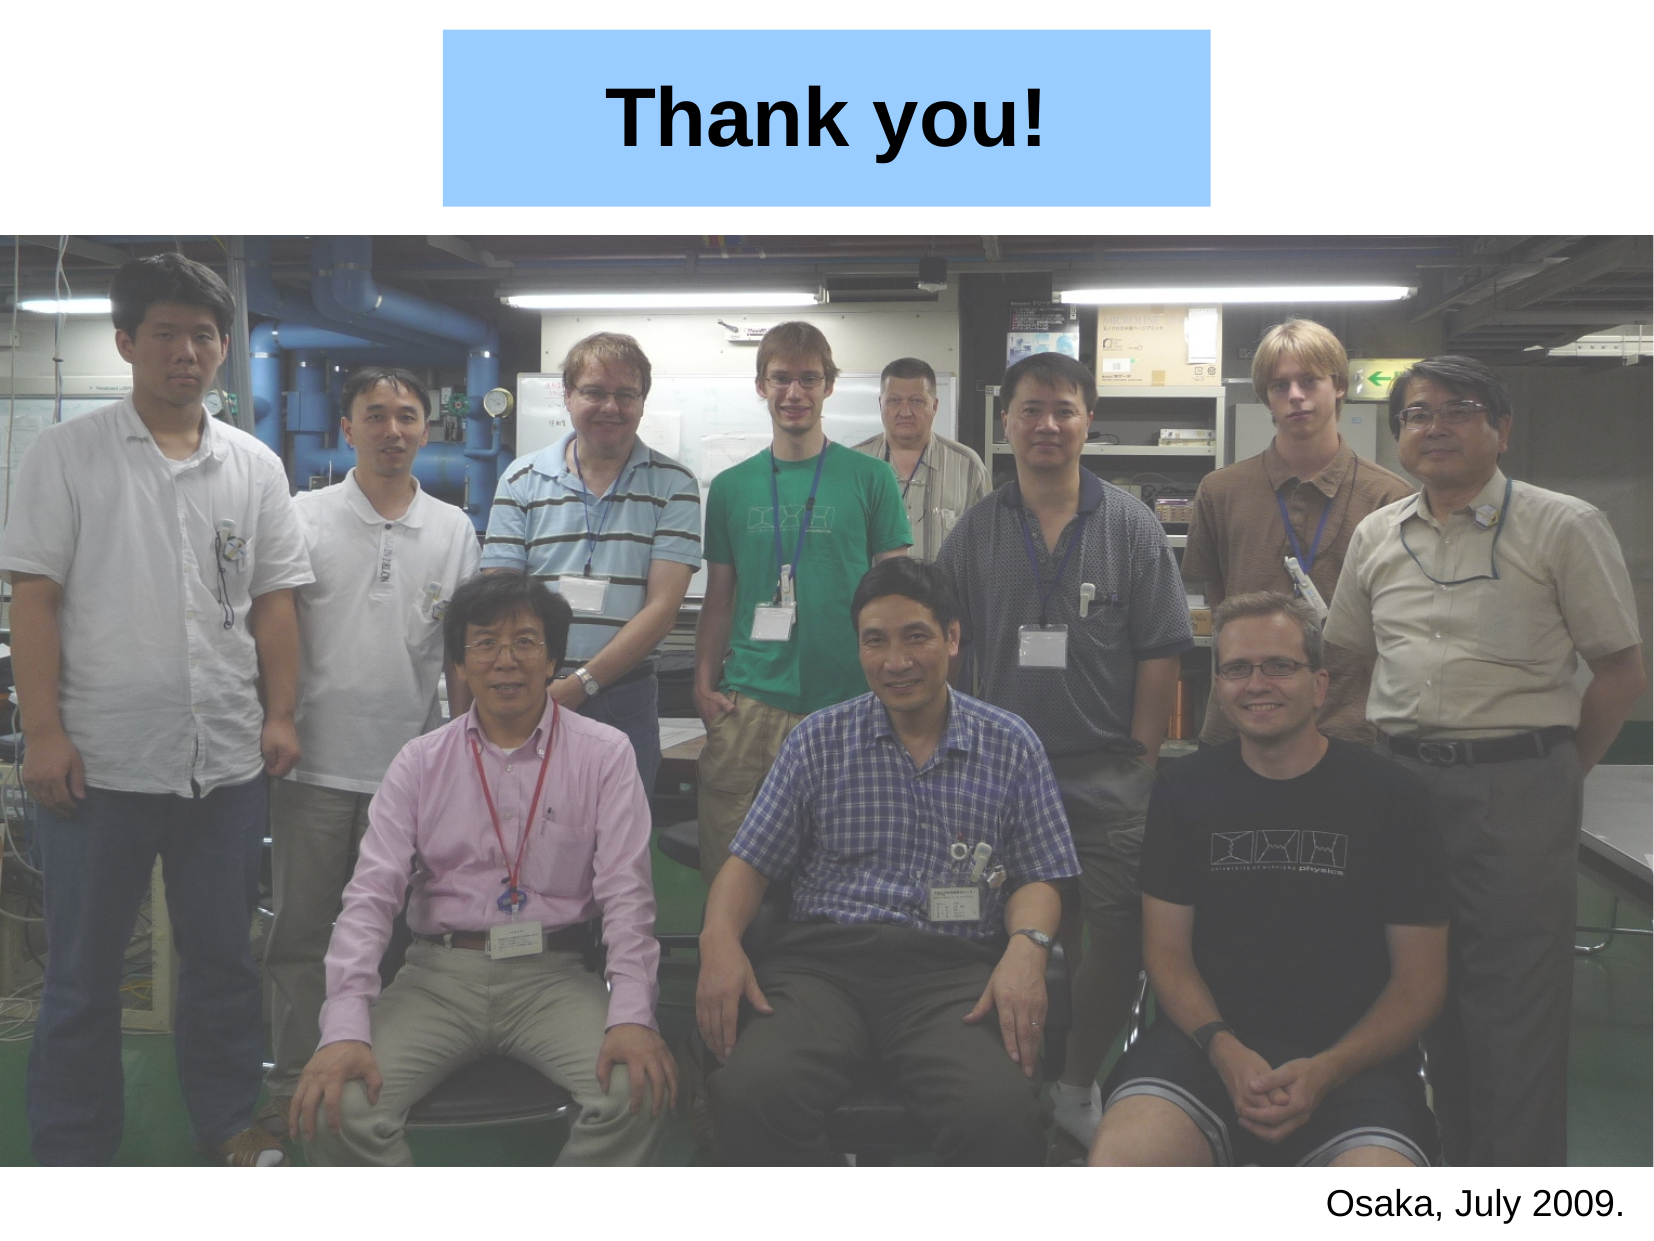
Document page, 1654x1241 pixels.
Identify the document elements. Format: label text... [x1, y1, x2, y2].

title Thank you! [442, 29, 1211, 207]
text_box Osaka, July 2009. [1311, 1175, 1641, 1237]
picture [0, 235, 1654, 1167]
